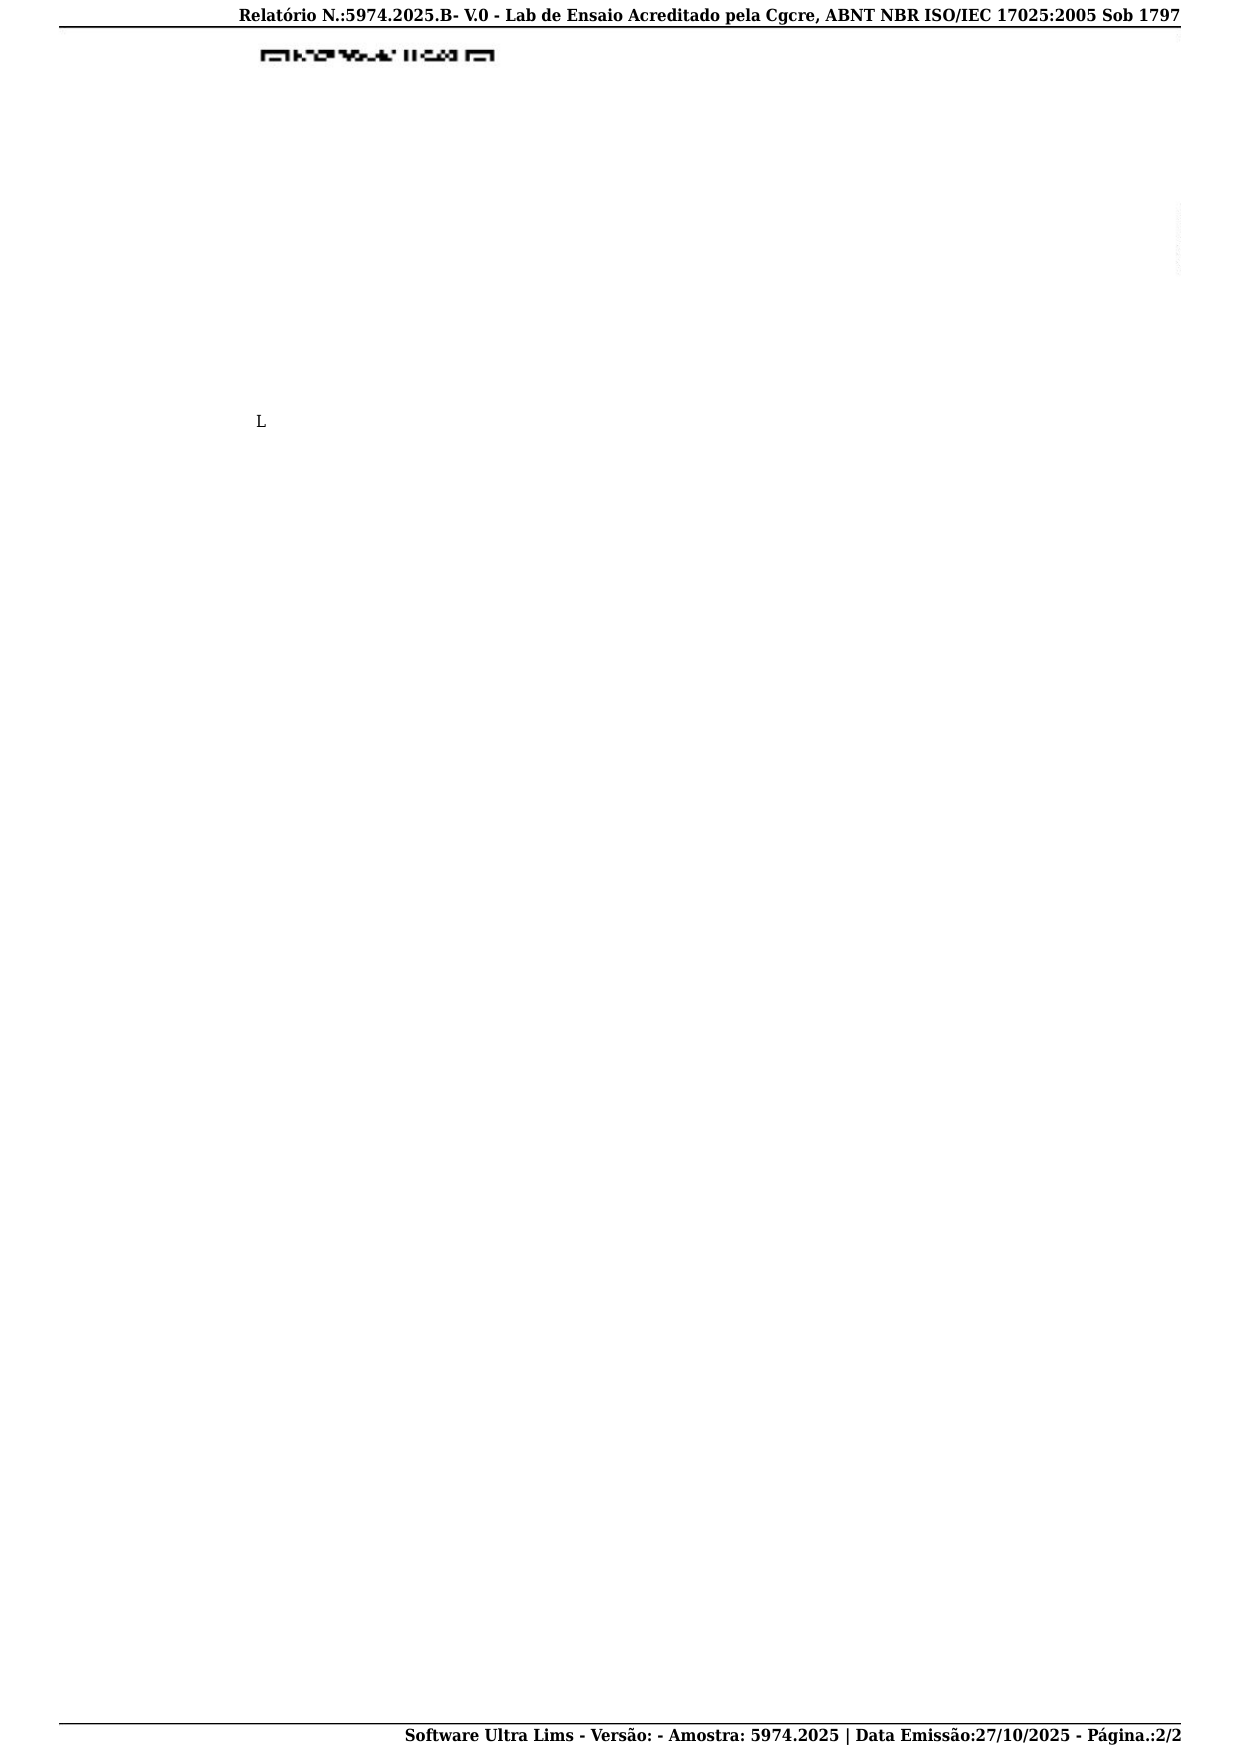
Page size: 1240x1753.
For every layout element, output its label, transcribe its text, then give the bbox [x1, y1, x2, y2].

text_box L [256, 410, 292, 431]
text_box Relatório N.:5974.2025.B- V.0 - Lab de Ensaio Acreditado pela Cgcre, ABNT NBR ISO/IEC 17025:2005 Sob 1797 [238, 5, 1207, 26]
text_box Software Ultra Lims - Versão: - Amostra: 5974.2025 | Data Emissão:27/10/2025 - Página.:2/2 [404, 1725, 1206, 1745]
text_box [58, 26, 1181, 432]
